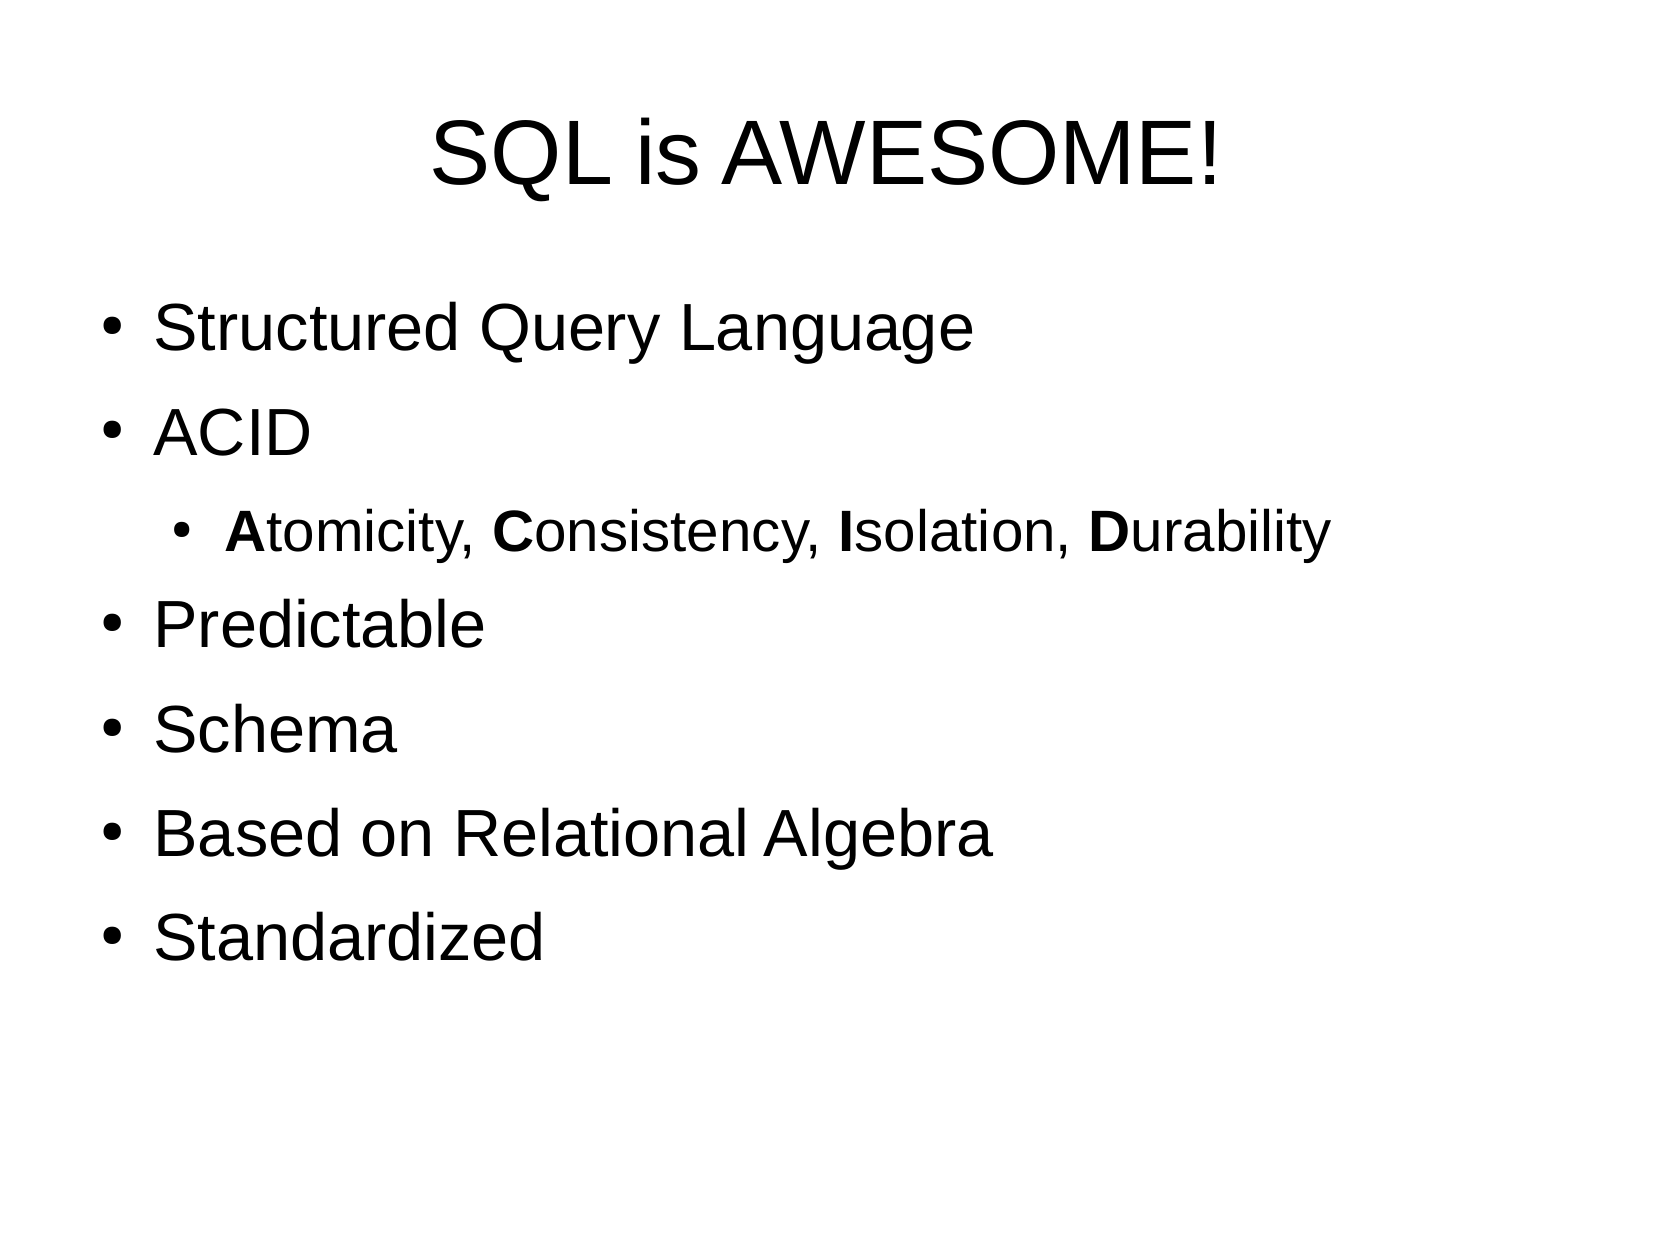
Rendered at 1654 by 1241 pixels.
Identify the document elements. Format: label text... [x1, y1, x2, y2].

title SQL is AWESOME! [82, 49, 1571, 257]
list Structured Query Language ACID Atomicity, Consistency, Isolation, Durability Predictable Schema Based on Relational Algebra Standardized [82, 290, 1571, 1109]
